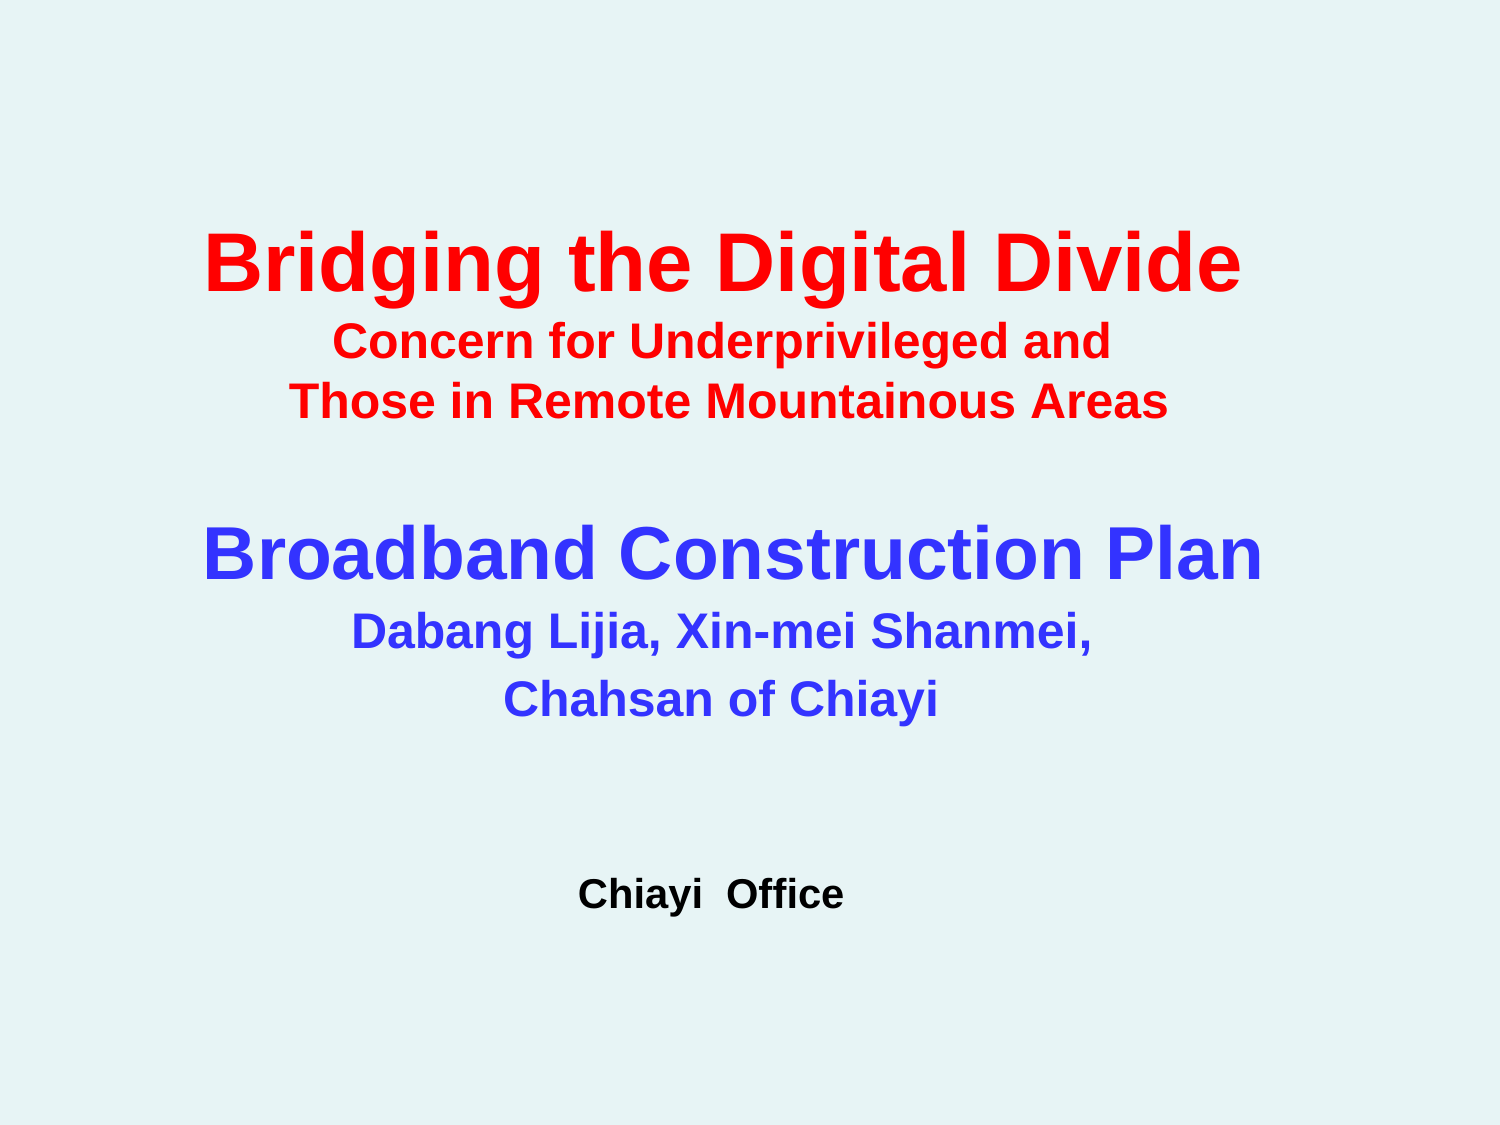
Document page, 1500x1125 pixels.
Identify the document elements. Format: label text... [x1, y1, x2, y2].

subtitle Chiayi Office [372, 834, 1069, 960]
title Bridging the Digital Divide Concern for Underprivileged and Those in Remote Mountainous Areas Broadband Construction Plan Dabang Lijia, Xin-mei Shanmei, Chahsan of Chiayi [0, 267, 1500, 740]
